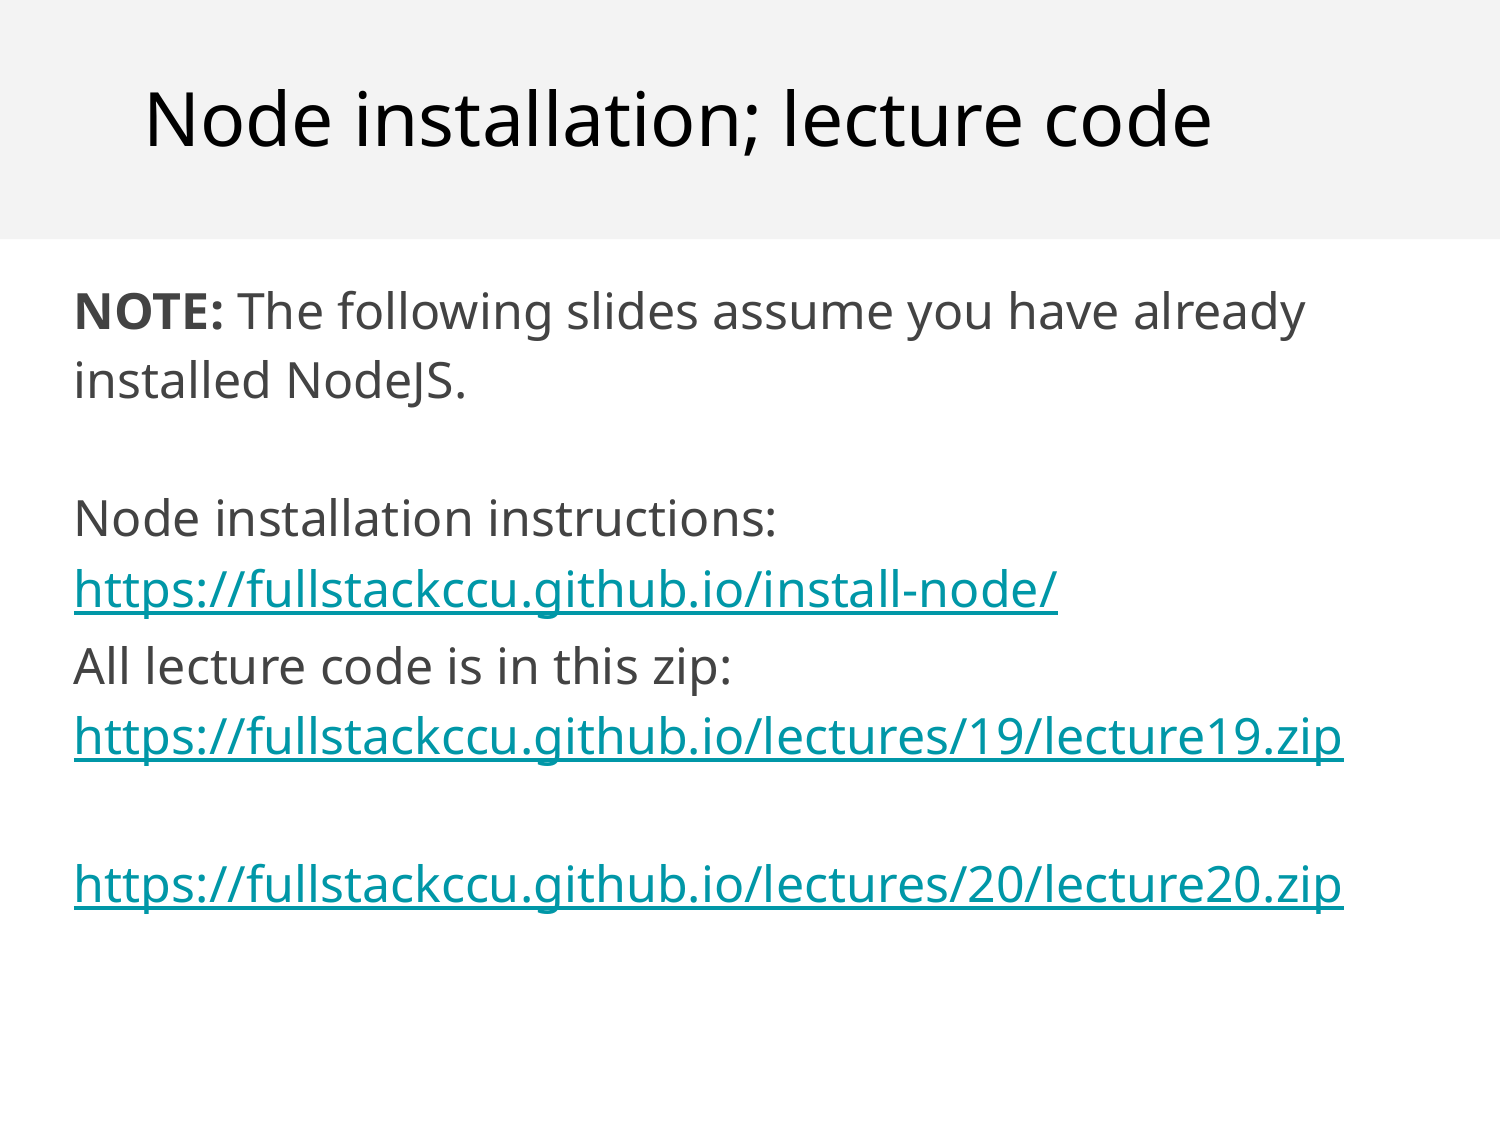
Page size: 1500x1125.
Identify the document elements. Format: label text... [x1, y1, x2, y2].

list NOTE: The following slides assume you have already installed NodeJS. Node installation instructions: https://fullstackccu.github.io/install-node/ All lecture code is in this zip: https://fullstackccu.github.io/lectures/19/lecture19.zip https://fullstackccu.github.io/lectures/20/lecture20.zip [59, 255, 1372, 1004]
title Node installation; lecture code [128, 56, 1372, 183]
